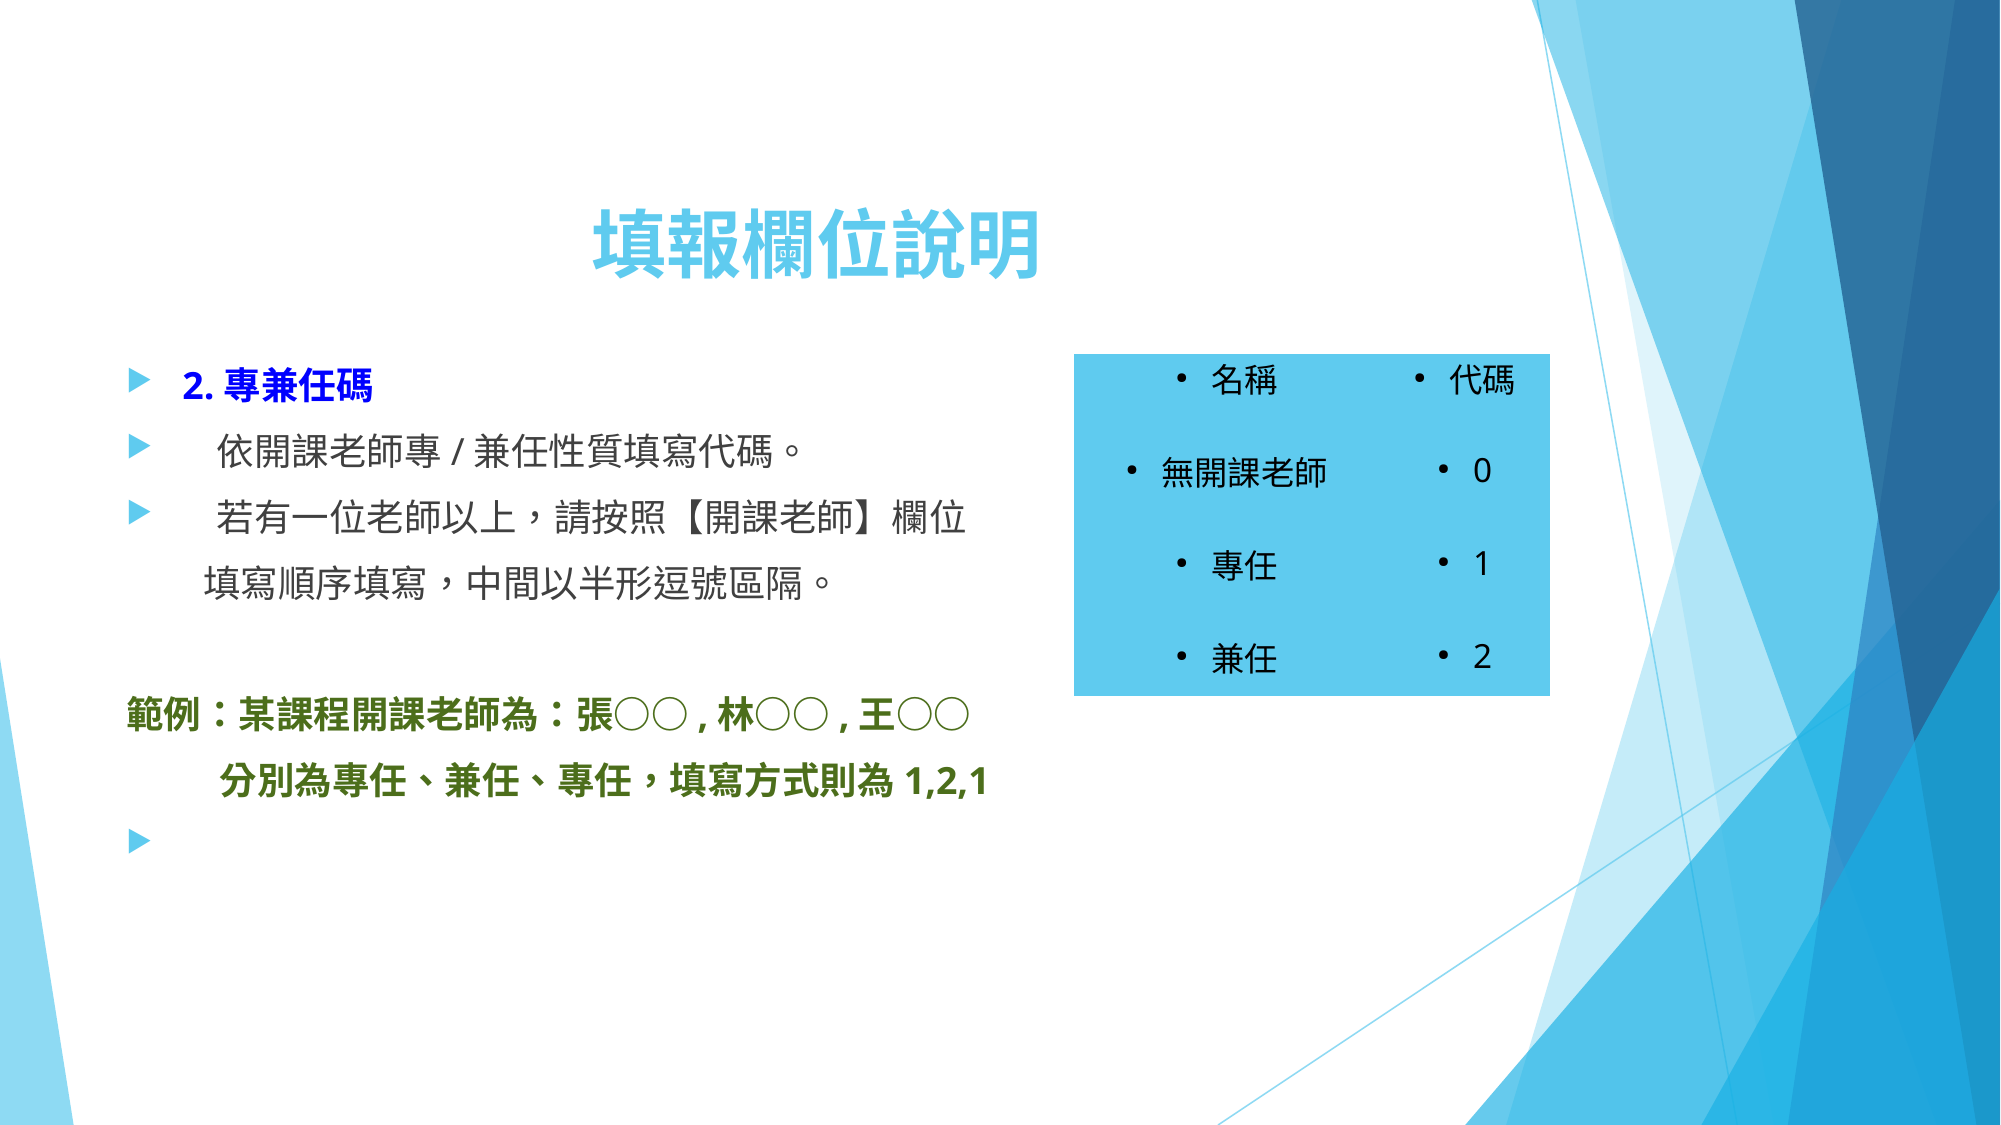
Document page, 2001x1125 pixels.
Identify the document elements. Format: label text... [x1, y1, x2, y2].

table_cell 專任 [1074, 540, 1362, 633]
table_cell 兼任 [1074, 633, 1362, 696]
title 填報欄位說明 [111, 99, 1522, 317]
table_cell 2 [1362, 633, 1550, 696]
table_header 名稱 [1074, 354, 1362, 447]
list 2.專兼任碼 依開課老師專/兼任性質填寫代碼。 若有一位老師以上，請按照【開課老師】欄位 填寫順序填寫，中間以半形逗號區隔。 範例：某課程開課老師為：張○○,林○○,王○○ 分別為專任、兼任、專任，填寫方式則為1,2,1 [111, 354, 1522, 992]
table_header 代碼 [1362, 354, 1550, 447]
table_cell 無開課老師 [1074, 447, 1362, 540]
table_cell 1 [1362, 540, 1550, 633]
table_cell 0 [1362, 447, 1550, 540]
